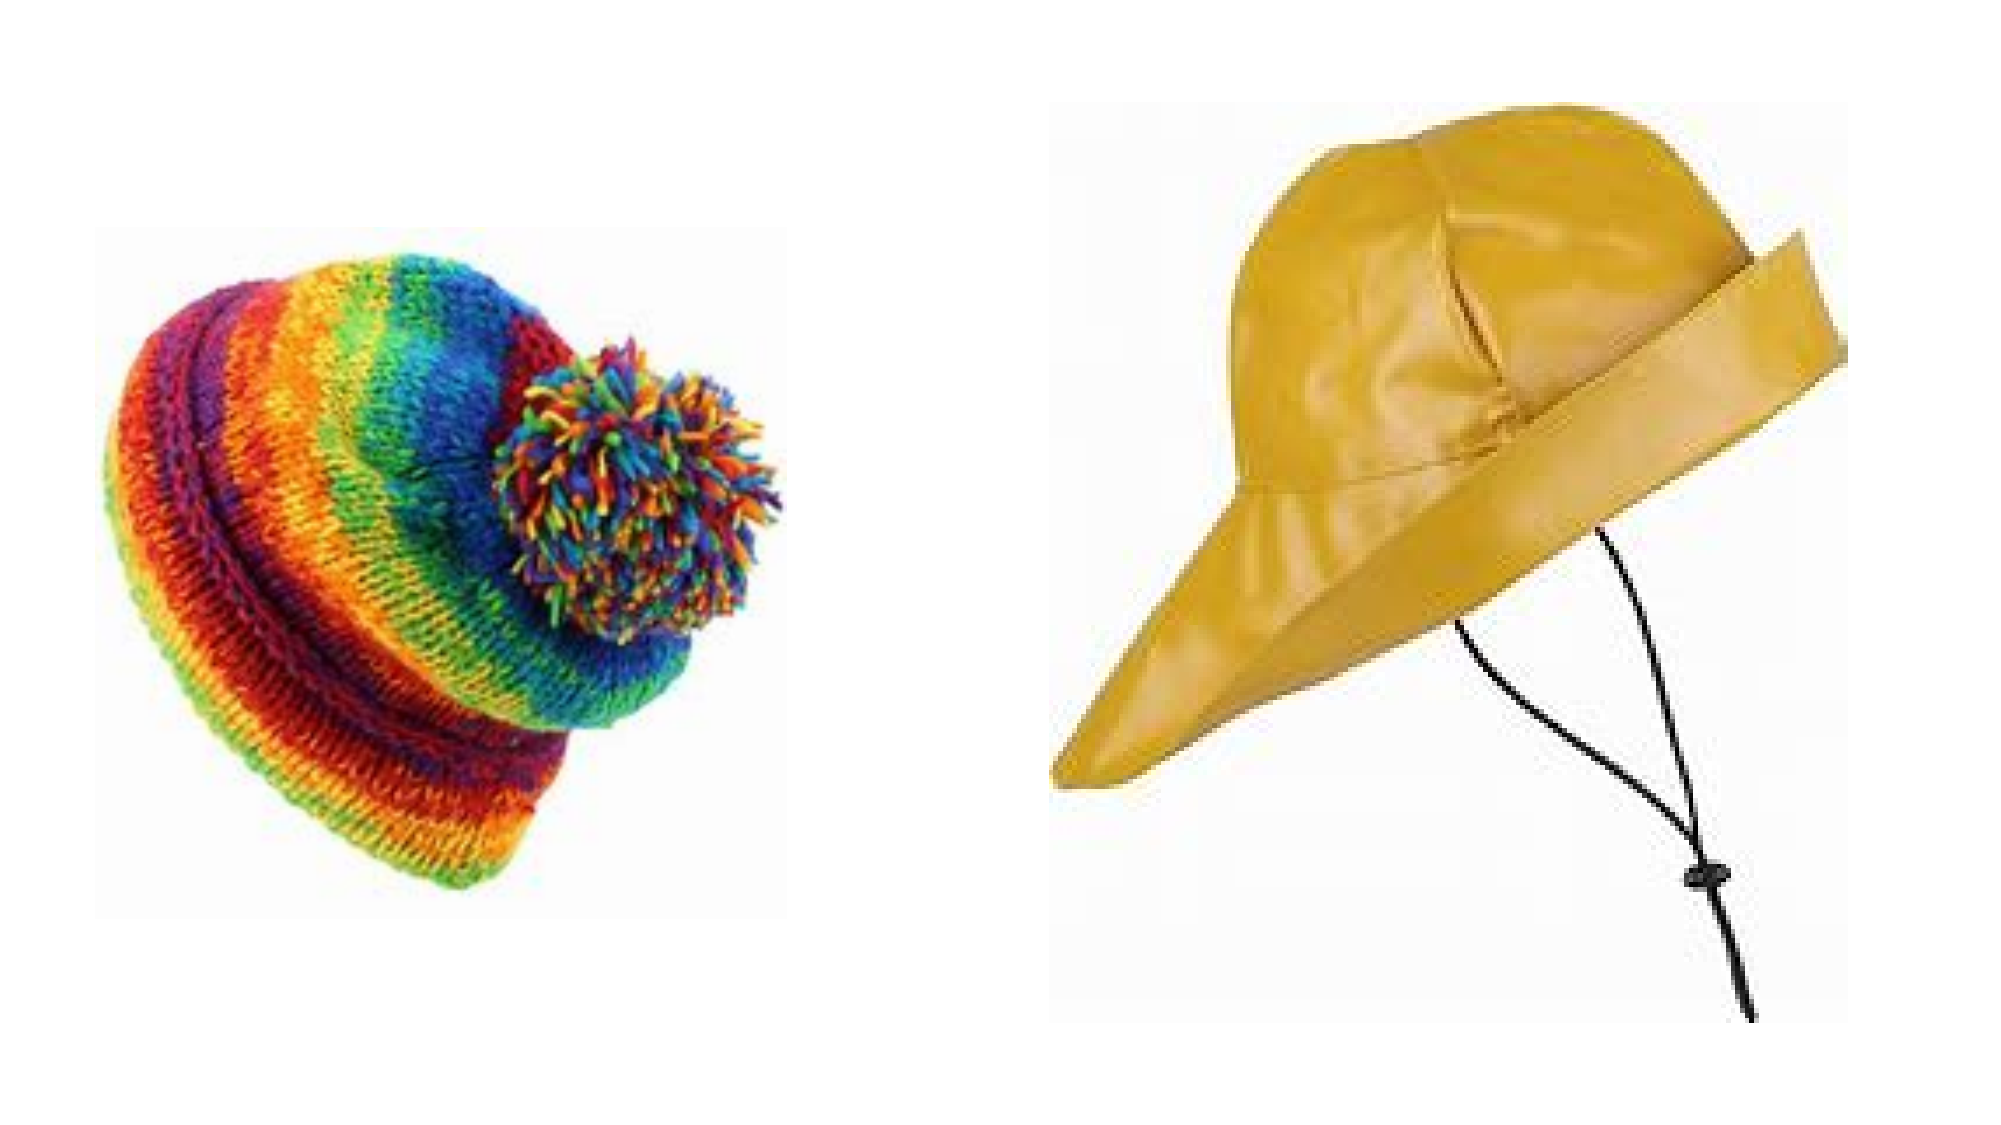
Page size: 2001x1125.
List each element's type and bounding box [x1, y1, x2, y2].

picture [95, 227, 787, 919]
picture [1049, 102, 1848, 1023]
